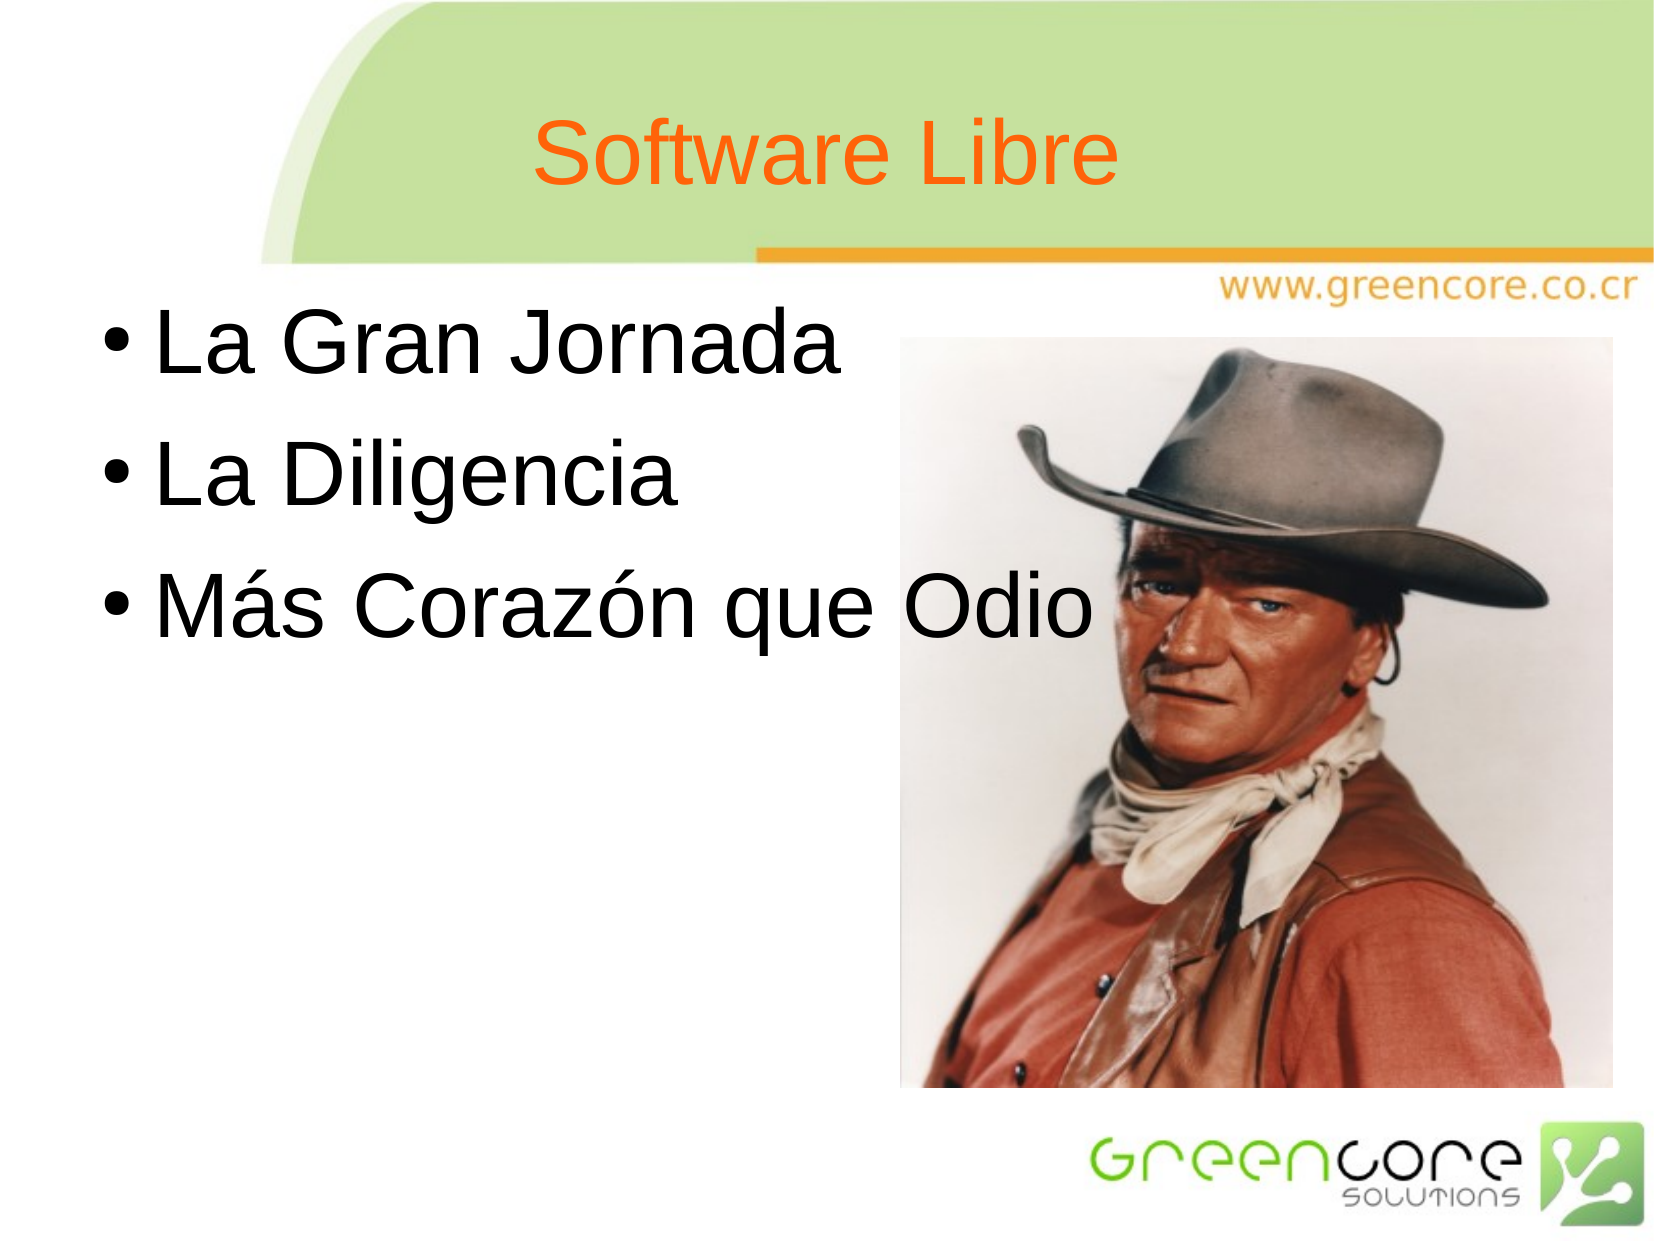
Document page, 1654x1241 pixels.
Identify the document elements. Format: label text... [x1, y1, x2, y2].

picture [0, 0, 1654, 1241]
title Software Libre [82, 56, 1571, 250]
list La Gran Jornada La Diligencia Más Corazón que Odio [82, 290, 1571, 1094]
